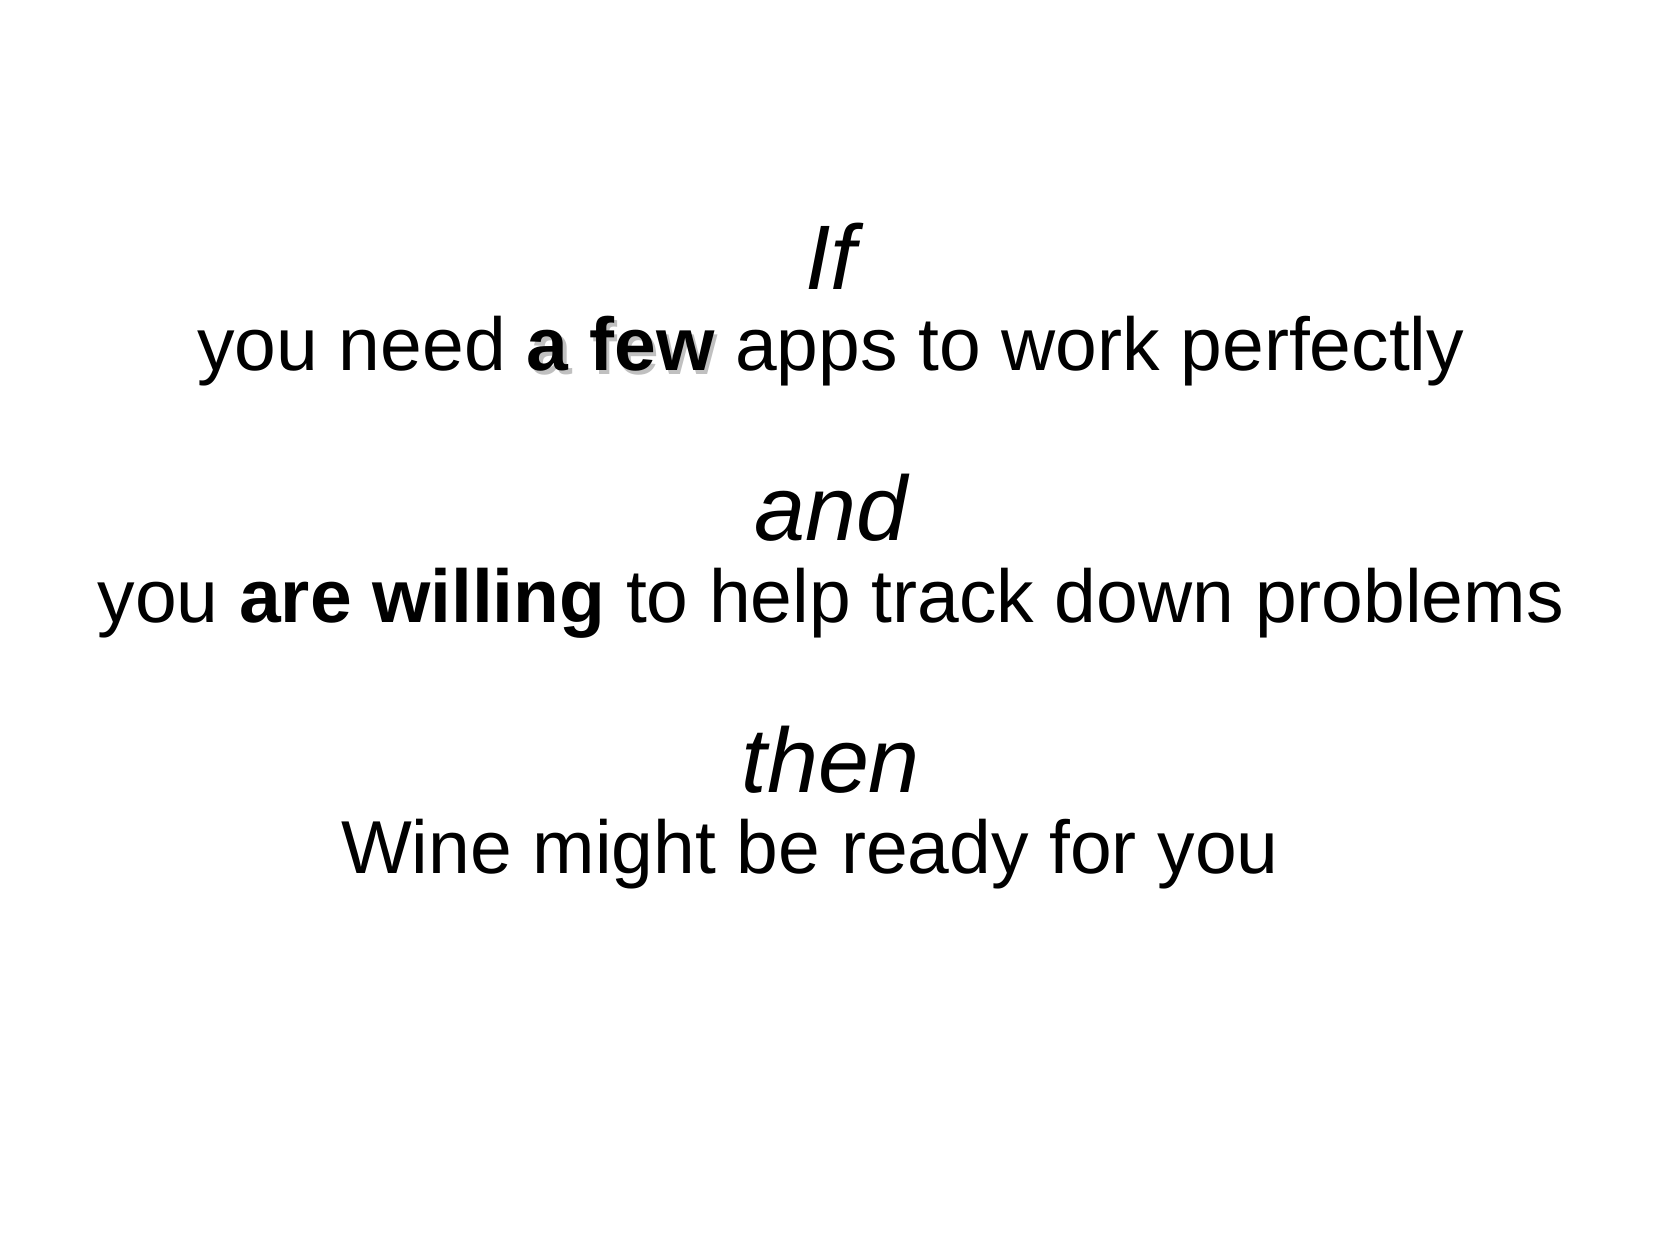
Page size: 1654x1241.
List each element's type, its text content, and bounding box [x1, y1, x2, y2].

title If you need a few apps to work perfectly and you are willing to help track down problems then Wine might be ready for you [86, 178, 1575, 925]
